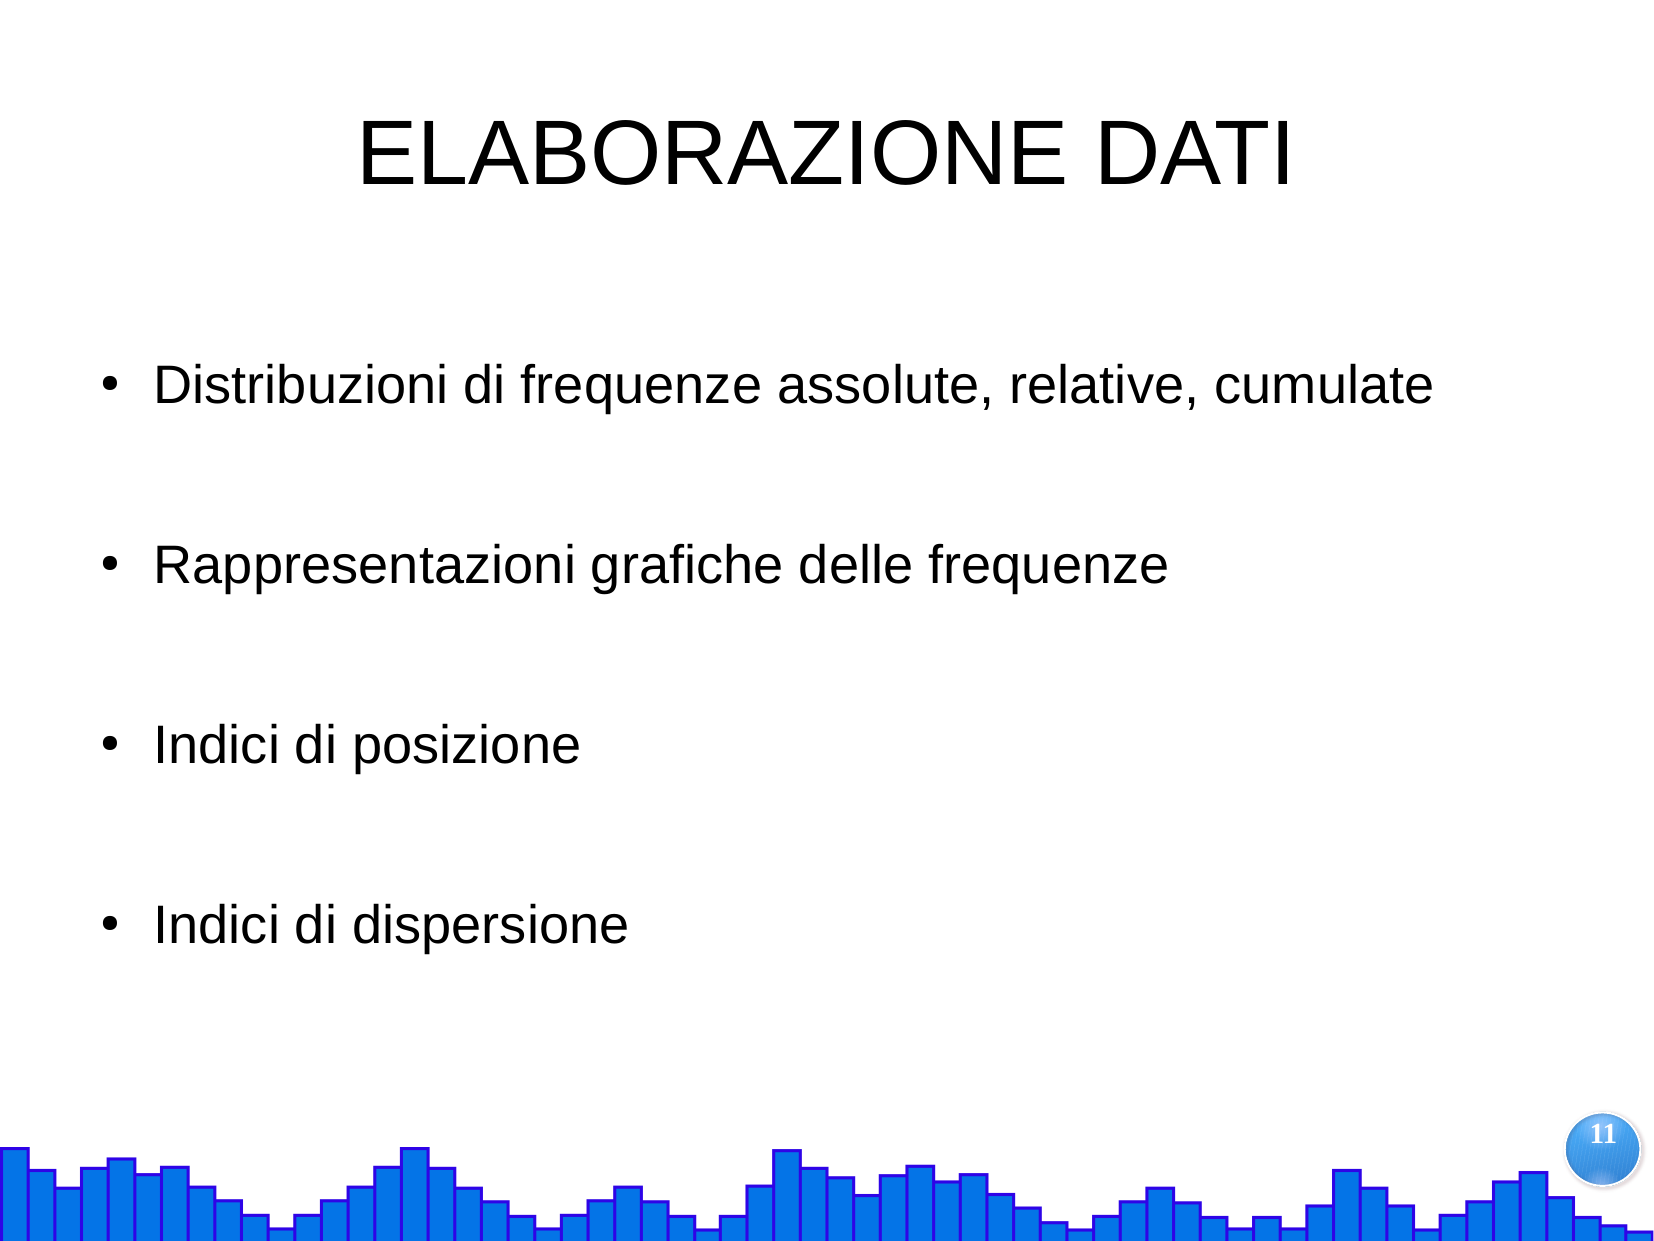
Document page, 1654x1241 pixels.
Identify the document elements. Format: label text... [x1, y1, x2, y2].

picture [0, 1147, 1654, 1241]
title ELABORAZIONE DATI [82, 49, 1571, 257]
list Distribuzioni di frequenze assolute, relative, cumulate Rappresentazioni grafiche delle frequenze Indici di posizione Indici di dispersione [82, 354, 1571, 1074]
